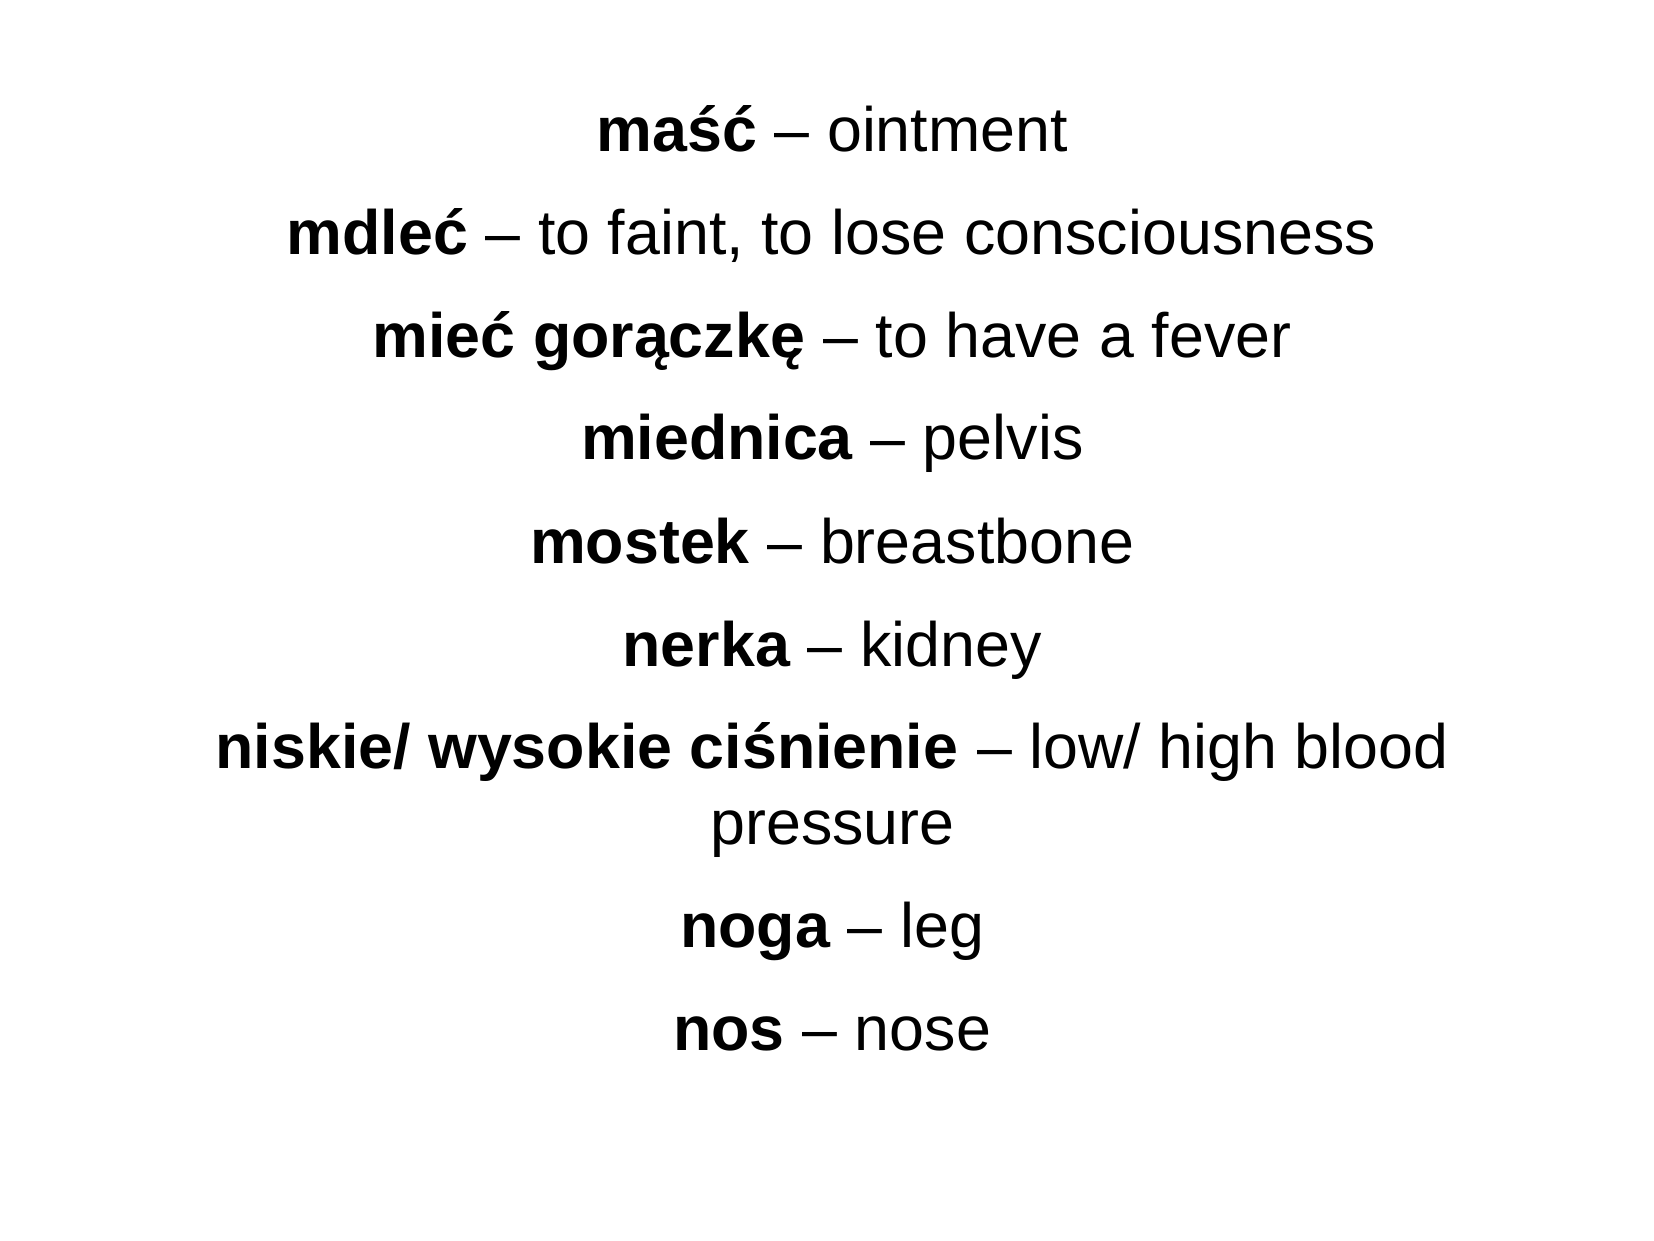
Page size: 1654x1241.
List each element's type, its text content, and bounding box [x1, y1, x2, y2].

list maść – ointment mdleć – to faint, to lose consciousness mieć gorączkę – to have a fever miednica – pelvis mostek – breastbone nerka – kidney niskie/ wysokie ciśnienie – low/ high blood pressure noga – leg nos – nose [88, 88, 1577, 1073]
